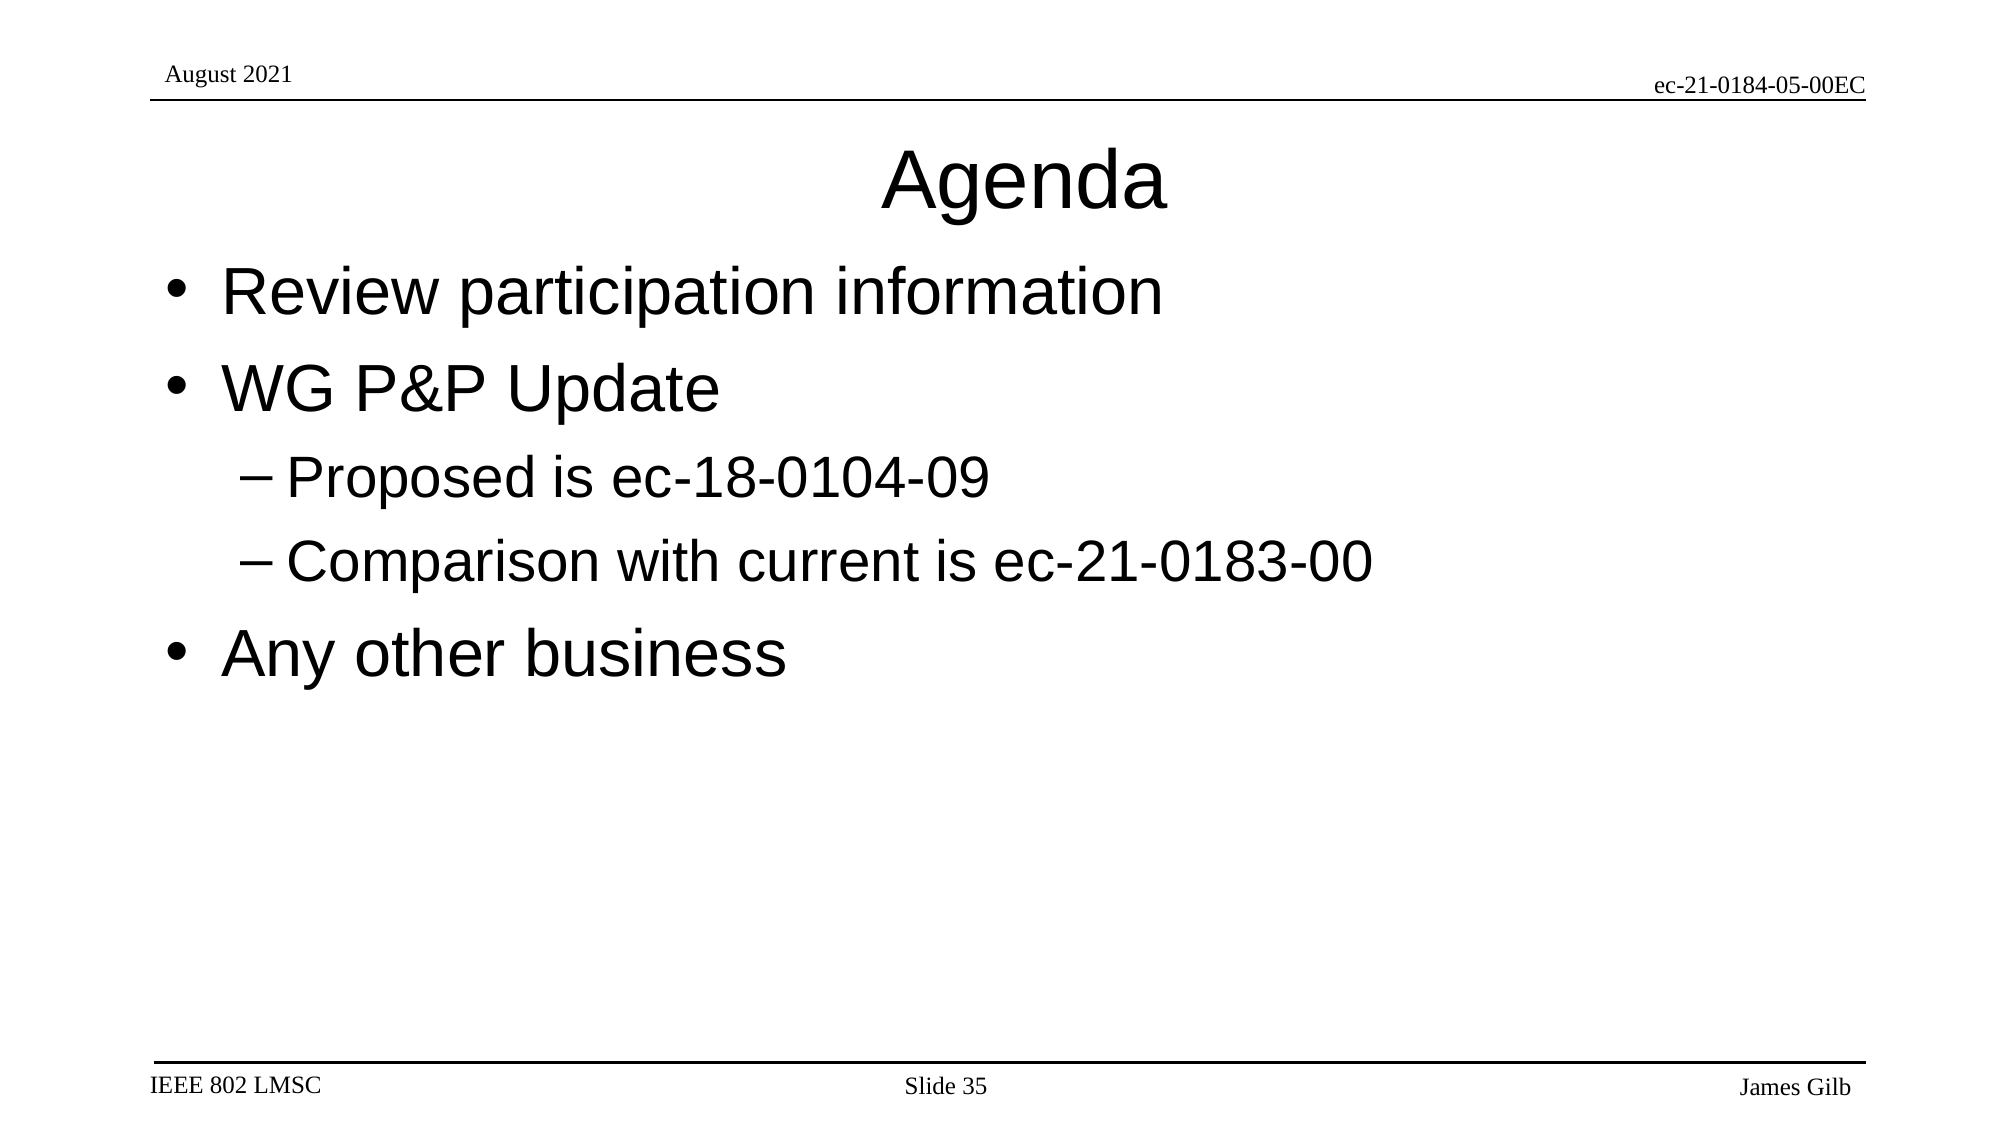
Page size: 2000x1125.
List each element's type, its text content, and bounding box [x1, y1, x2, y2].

list Review participation information WG P&P Update Proposed is ec-18-0104-09 Comparison with current is ec-21-0183-00 Any other business [149, 239, 1900, 1051]
title Agenda [149, 112, 1900, 238]
